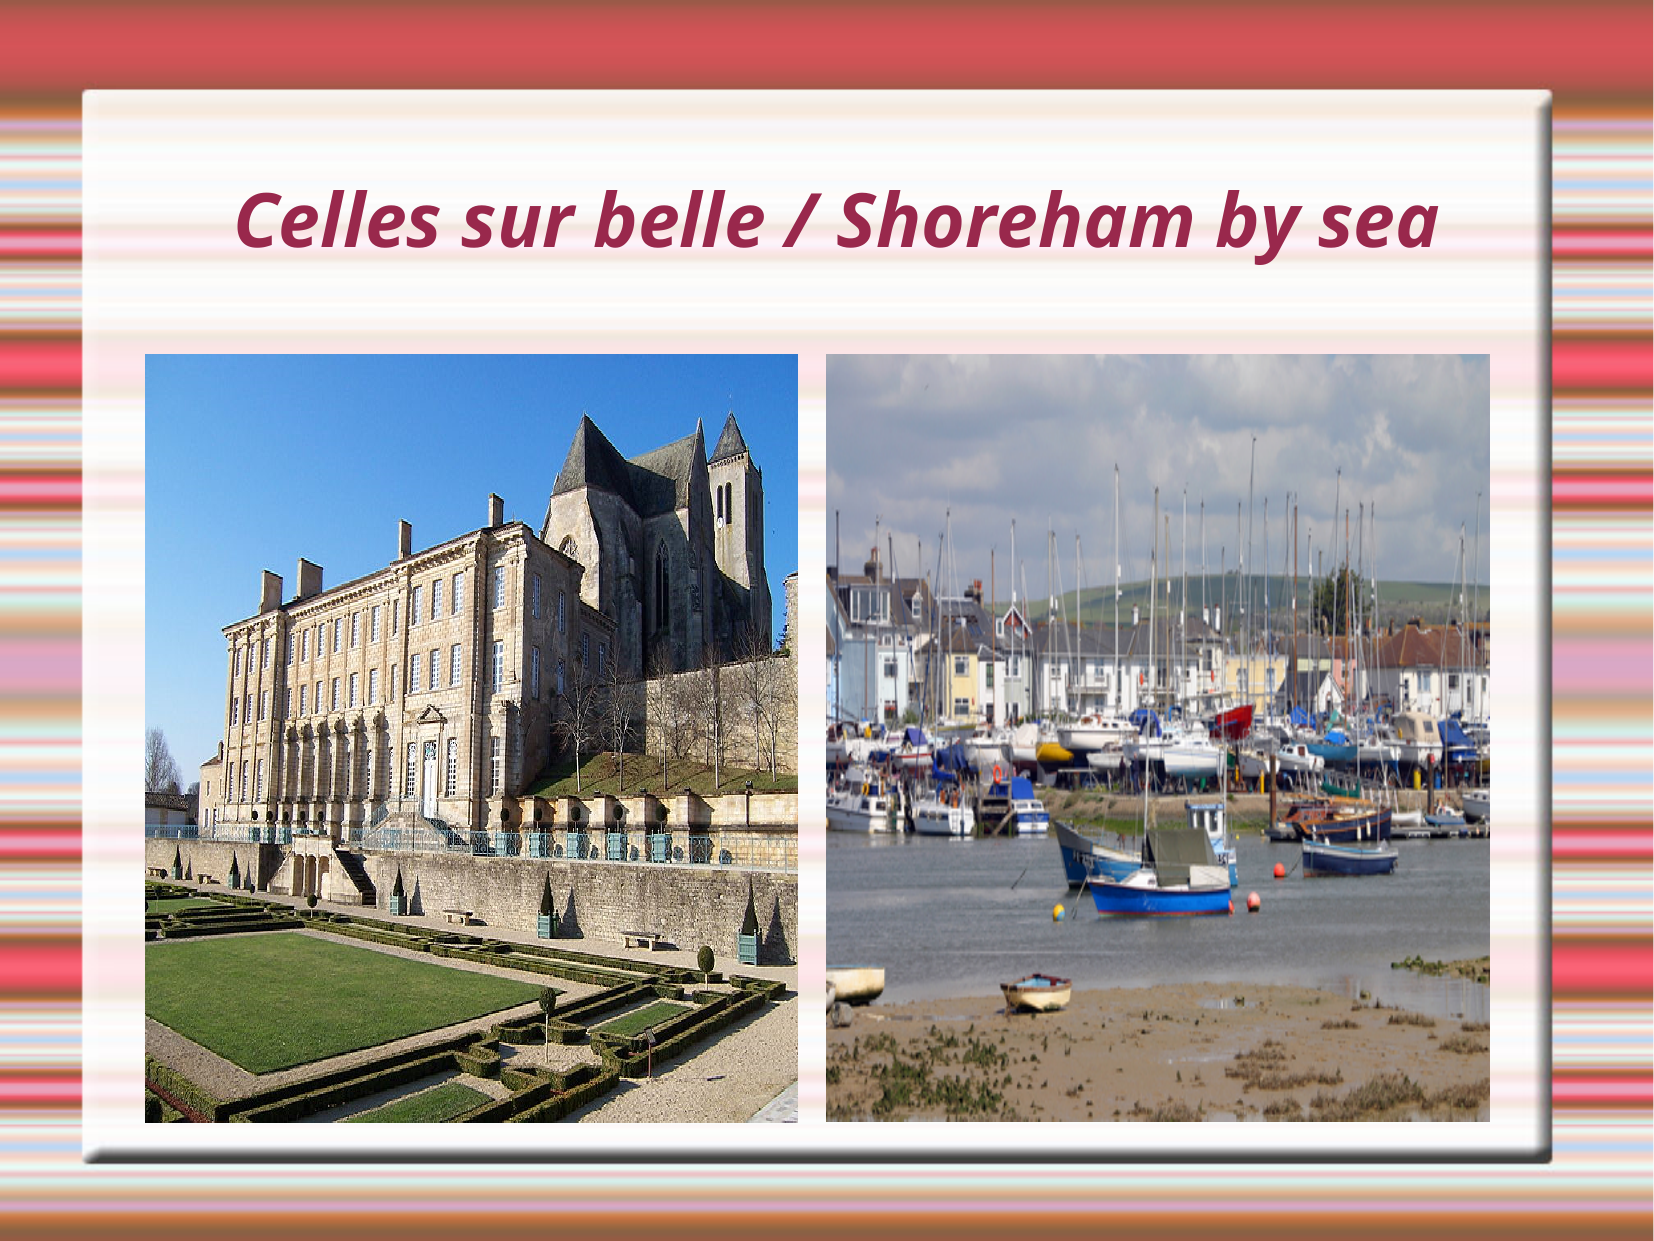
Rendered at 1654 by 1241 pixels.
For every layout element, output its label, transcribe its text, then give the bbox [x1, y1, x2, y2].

title Celles sur belle / Shoreham by sea [121, 114, 1534, 322]
picture [0, 0, 1654, 1241]
